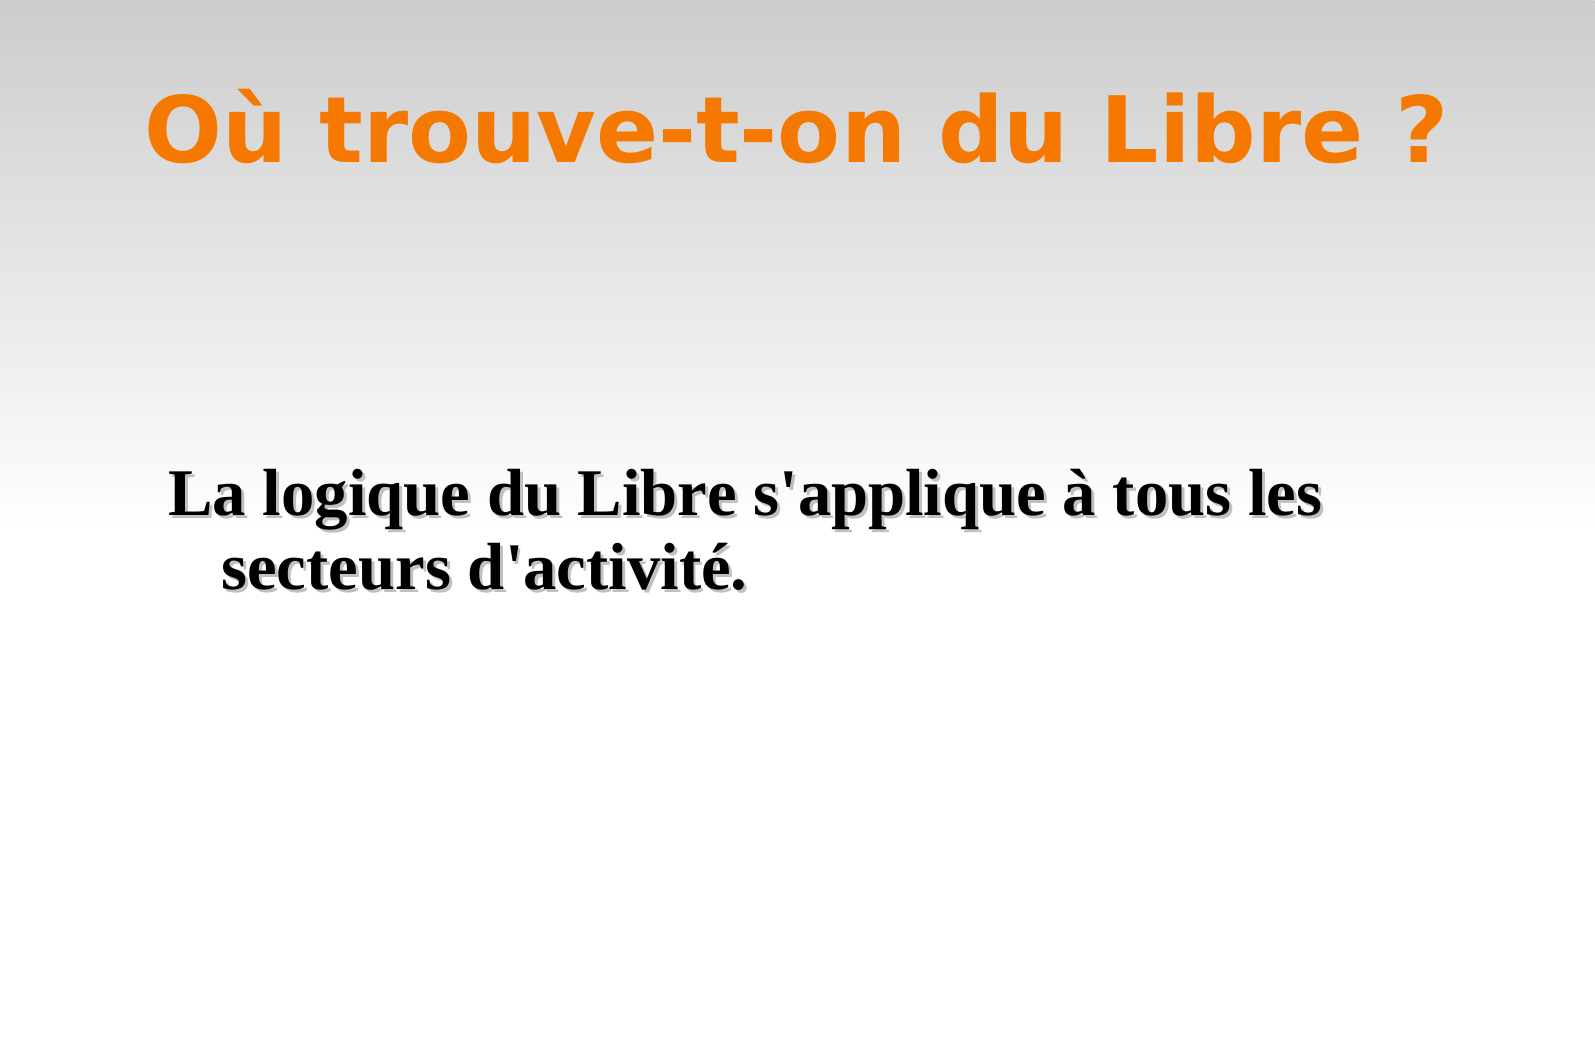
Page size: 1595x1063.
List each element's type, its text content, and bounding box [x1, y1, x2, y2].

title Où trouve-t-on du Libre ? [79, 49, 1515, 213]
list La logique du Libre s'applique à tous les secteurs d'activité. [79, 248, 1515, 936]
